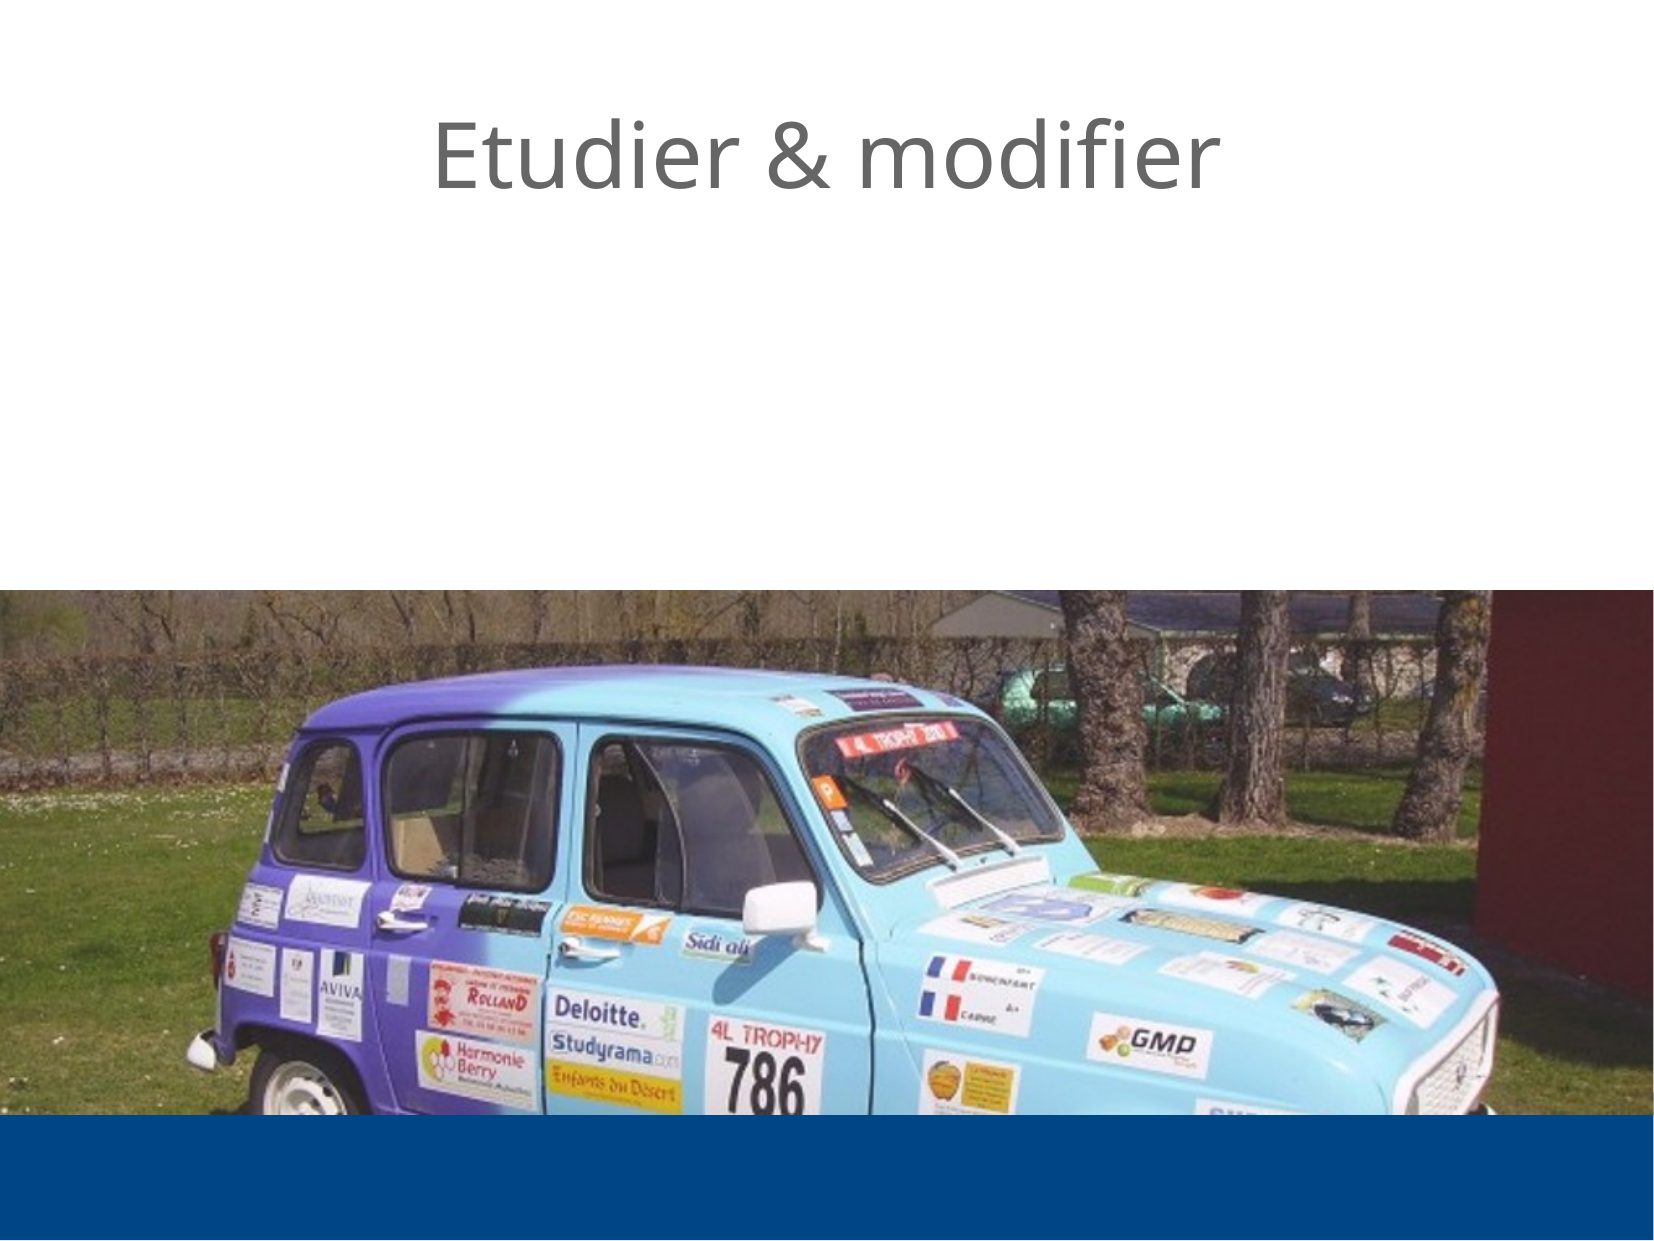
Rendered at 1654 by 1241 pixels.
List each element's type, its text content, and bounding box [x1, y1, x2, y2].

title Etudier & modifier [82, 56, 1571, 250]
picture [0, 590, 1654, 1115]
